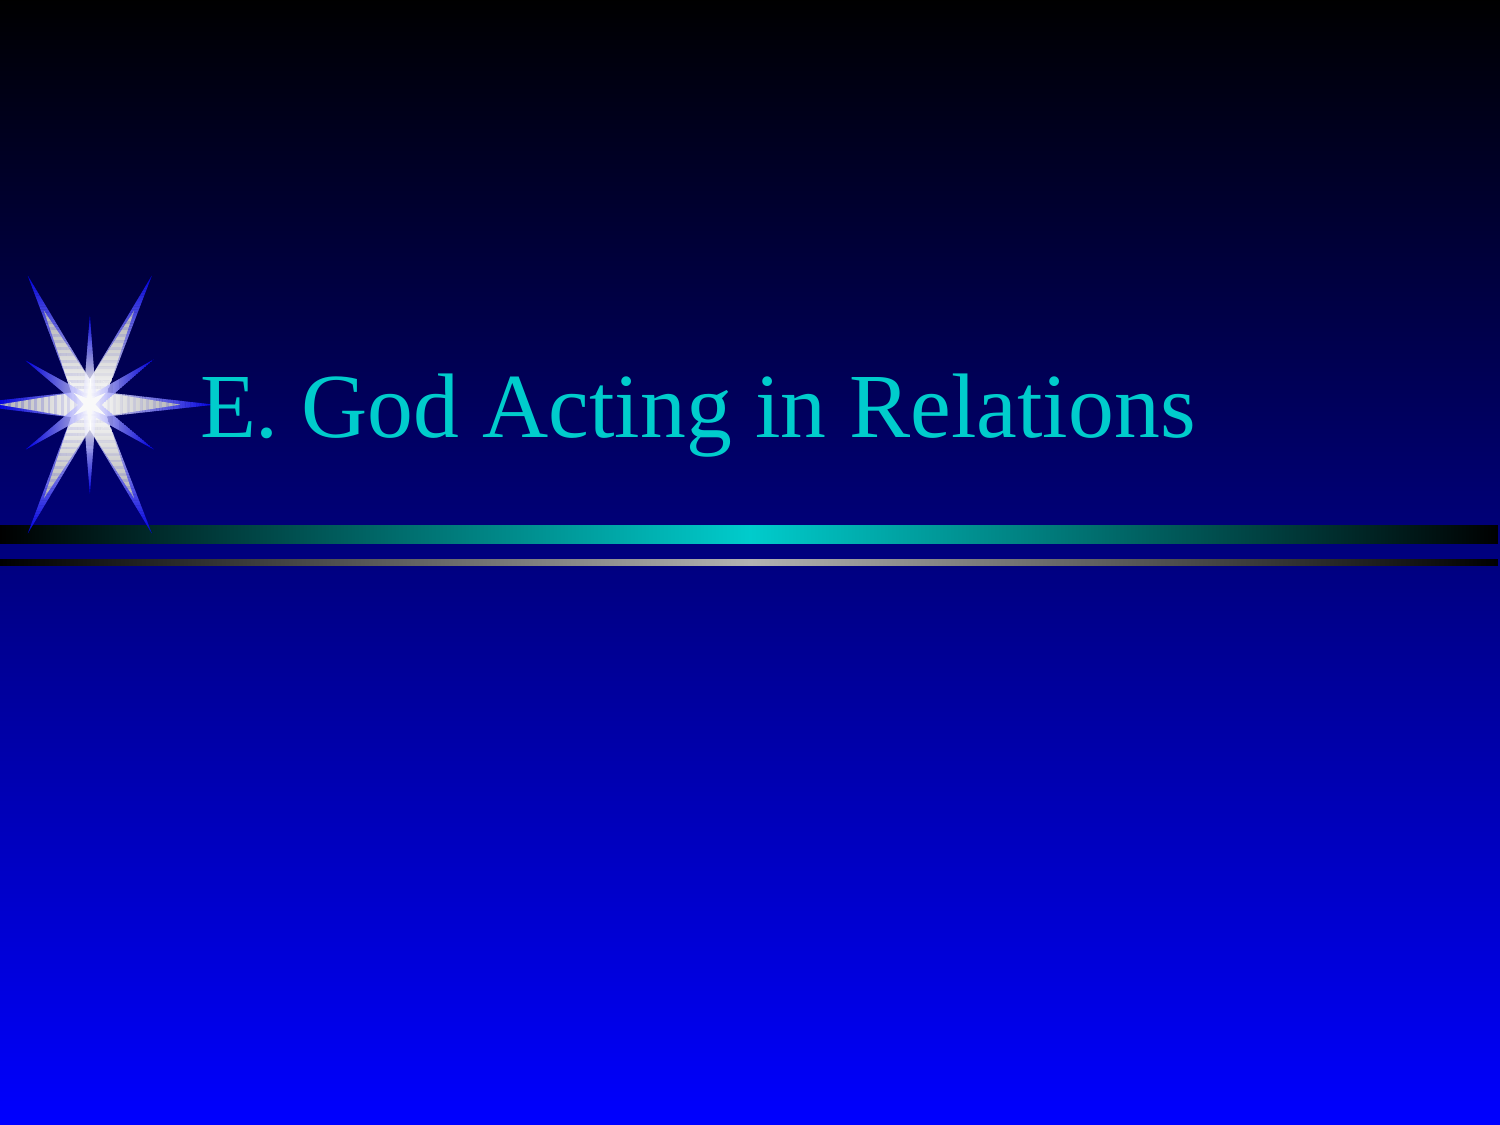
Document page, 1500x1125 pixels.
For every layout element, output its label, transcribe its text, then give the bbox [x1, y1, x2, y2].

title E. God Acting in Relations [200, 312, 1476, 501]
